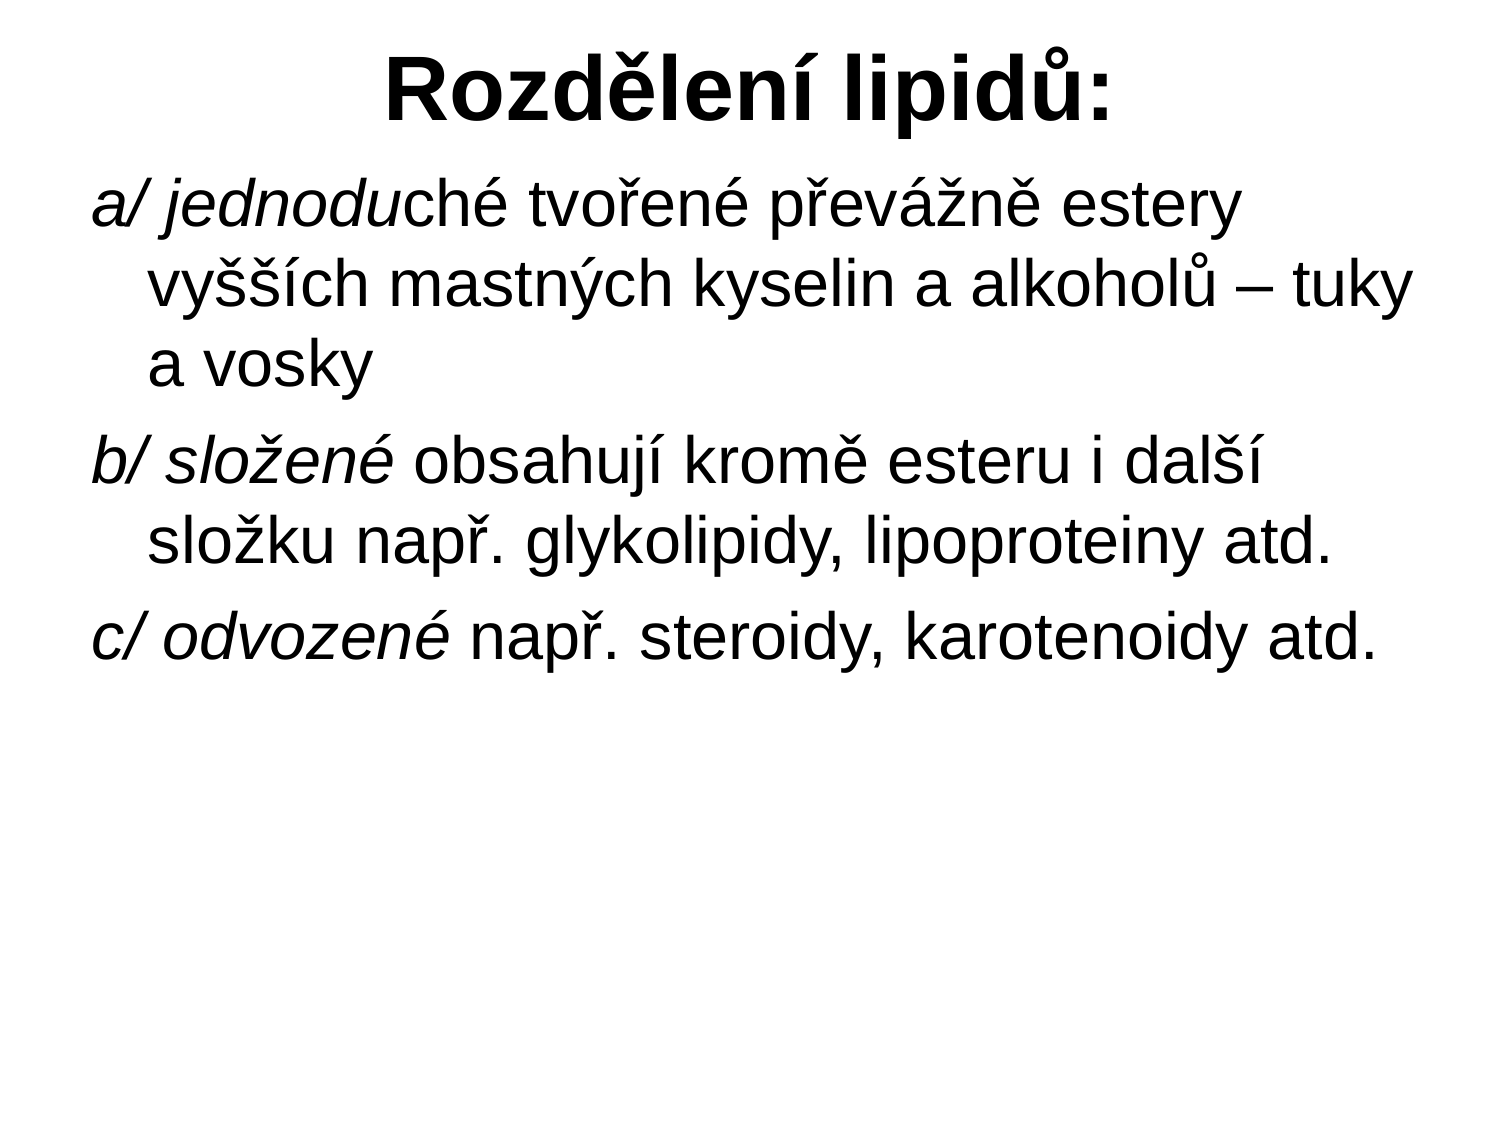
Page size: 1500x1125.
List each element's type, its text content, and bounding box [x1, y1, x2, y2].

list a/ jednoduché tvořené převážně estery vyšších mastných kyselin a alkoholů – tuky a vosky b/ složené obsahují kromě esteru i další složku např. glykolipidy, lipoproteiny atd. c/ odvozené např. steroidy, karotenoidy atd. [76, 152, 1454, 1010]
title Rozdělení lipidů: [75, 21, 1426, 257]
